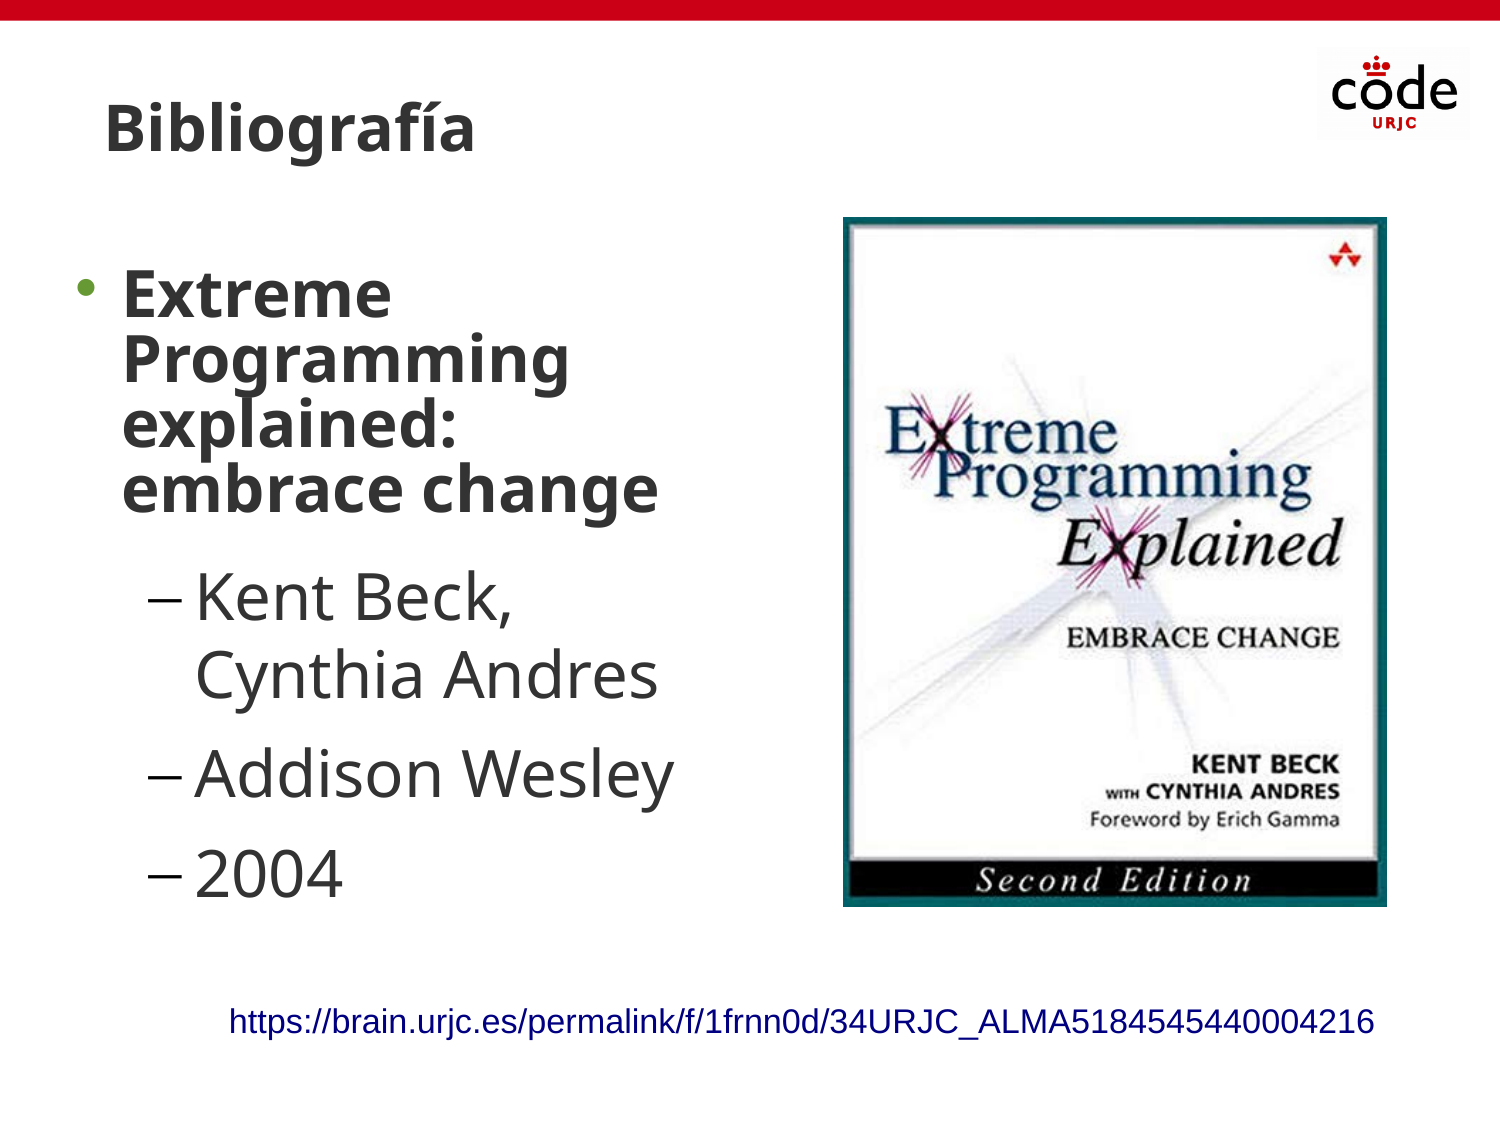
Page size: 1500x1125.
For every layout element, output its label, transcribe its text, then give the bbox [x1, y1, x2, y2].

list Extreme Programming explained: embrace change Kent Beck, Cynthia Andres Addison Wesley 2004 [75, 263, 734, 916]
title Bibliografía [68, 0, 1308, 167]
text_box https://brain.urjc.es/permalink/f/1frnn0d/34URJC_ALMA5184545440004216 [204, 995, 1397, 1049]
picture [843, 217, 1387, 907]
picture [1317, 47, 1470, 140]
